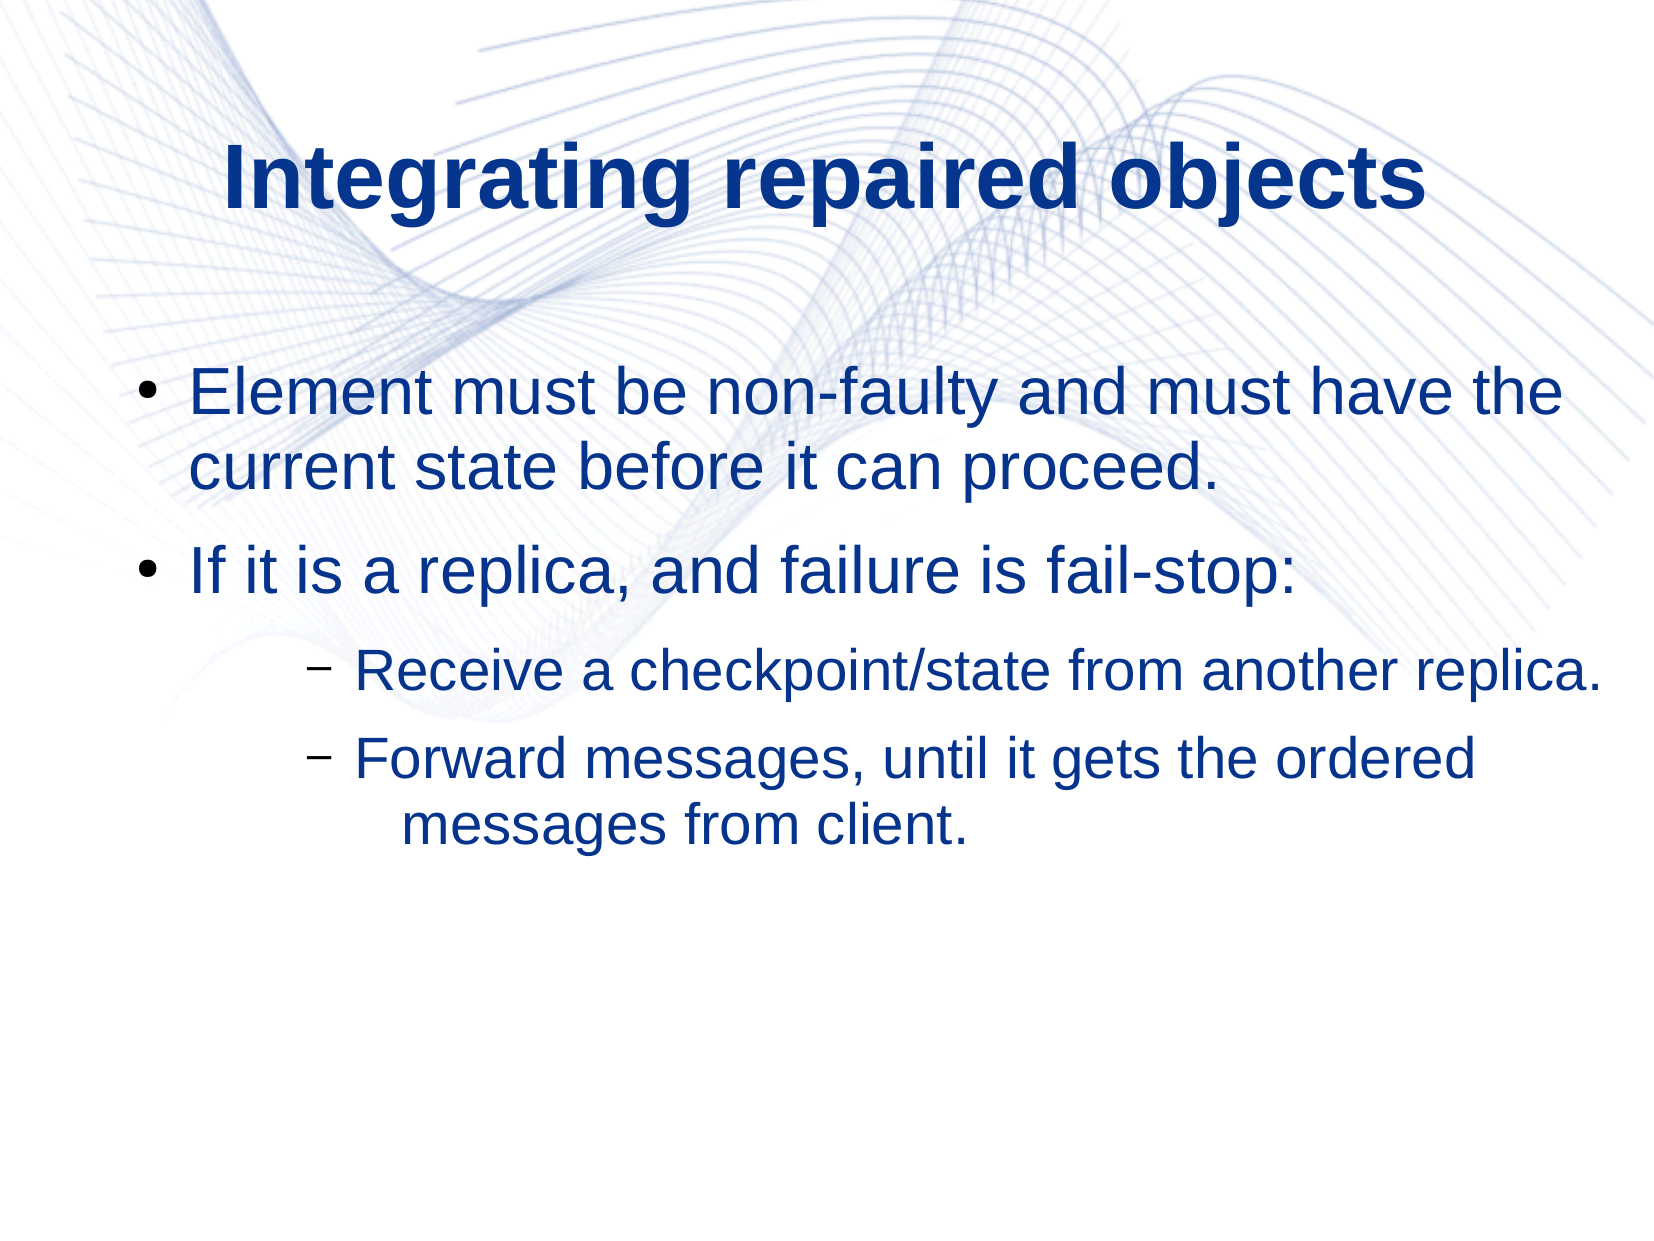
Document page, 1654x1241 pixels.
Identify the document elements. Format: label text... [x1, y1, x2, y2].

title Integrating repaired objects [118, 66, 1536, 288]
list Element must be non-faulty and must have the current state before it can proceed. If it is a replica, and failure is fail-stop: Receive a checkpoint/state from another replica. Forward messages, until it gets the ordered messages from client. [118, 354, 1627, 1108]
picture [0, 0, 1654, 1241]
